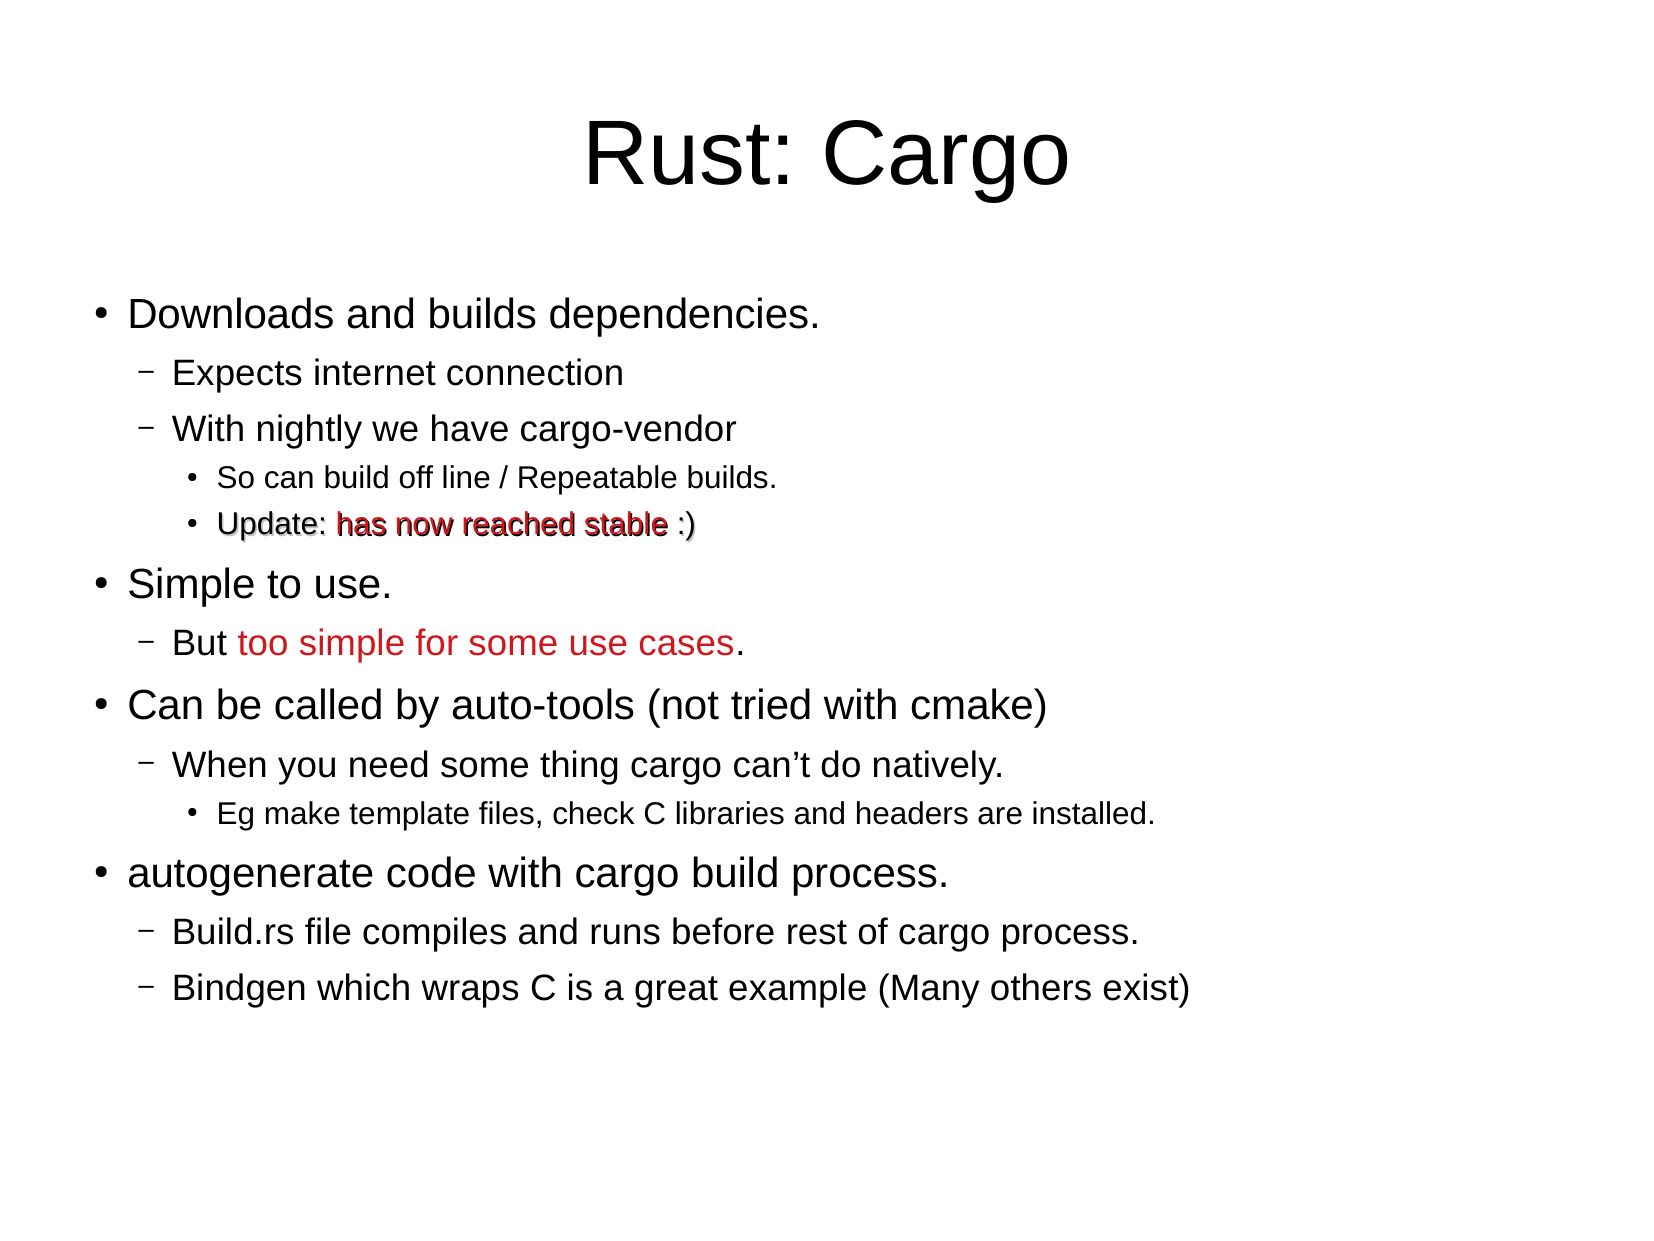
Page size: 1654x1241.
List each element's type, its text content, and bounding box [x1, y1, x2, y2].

list Downloads and builds dependencies. Expects internet connection With nightly we have cargo-vendor So can build off line / Repeatable builds. Update: has now reached stable :) Simple to use. But too simple for some use cases. Can be called by auto-tools (not tried with cmake) When you need some thing cargo can’t do natively. Eg make template files, check C libraries and headers are installed. autogenerate code with cargo build process. Build.rs file compiles and runs before rest of cargo process. Bindgen which wraps C is a great example (Many others exist) [82, 290, 1571, 1010]
title Rust: Cargo [82, 49, 1571, 257]
